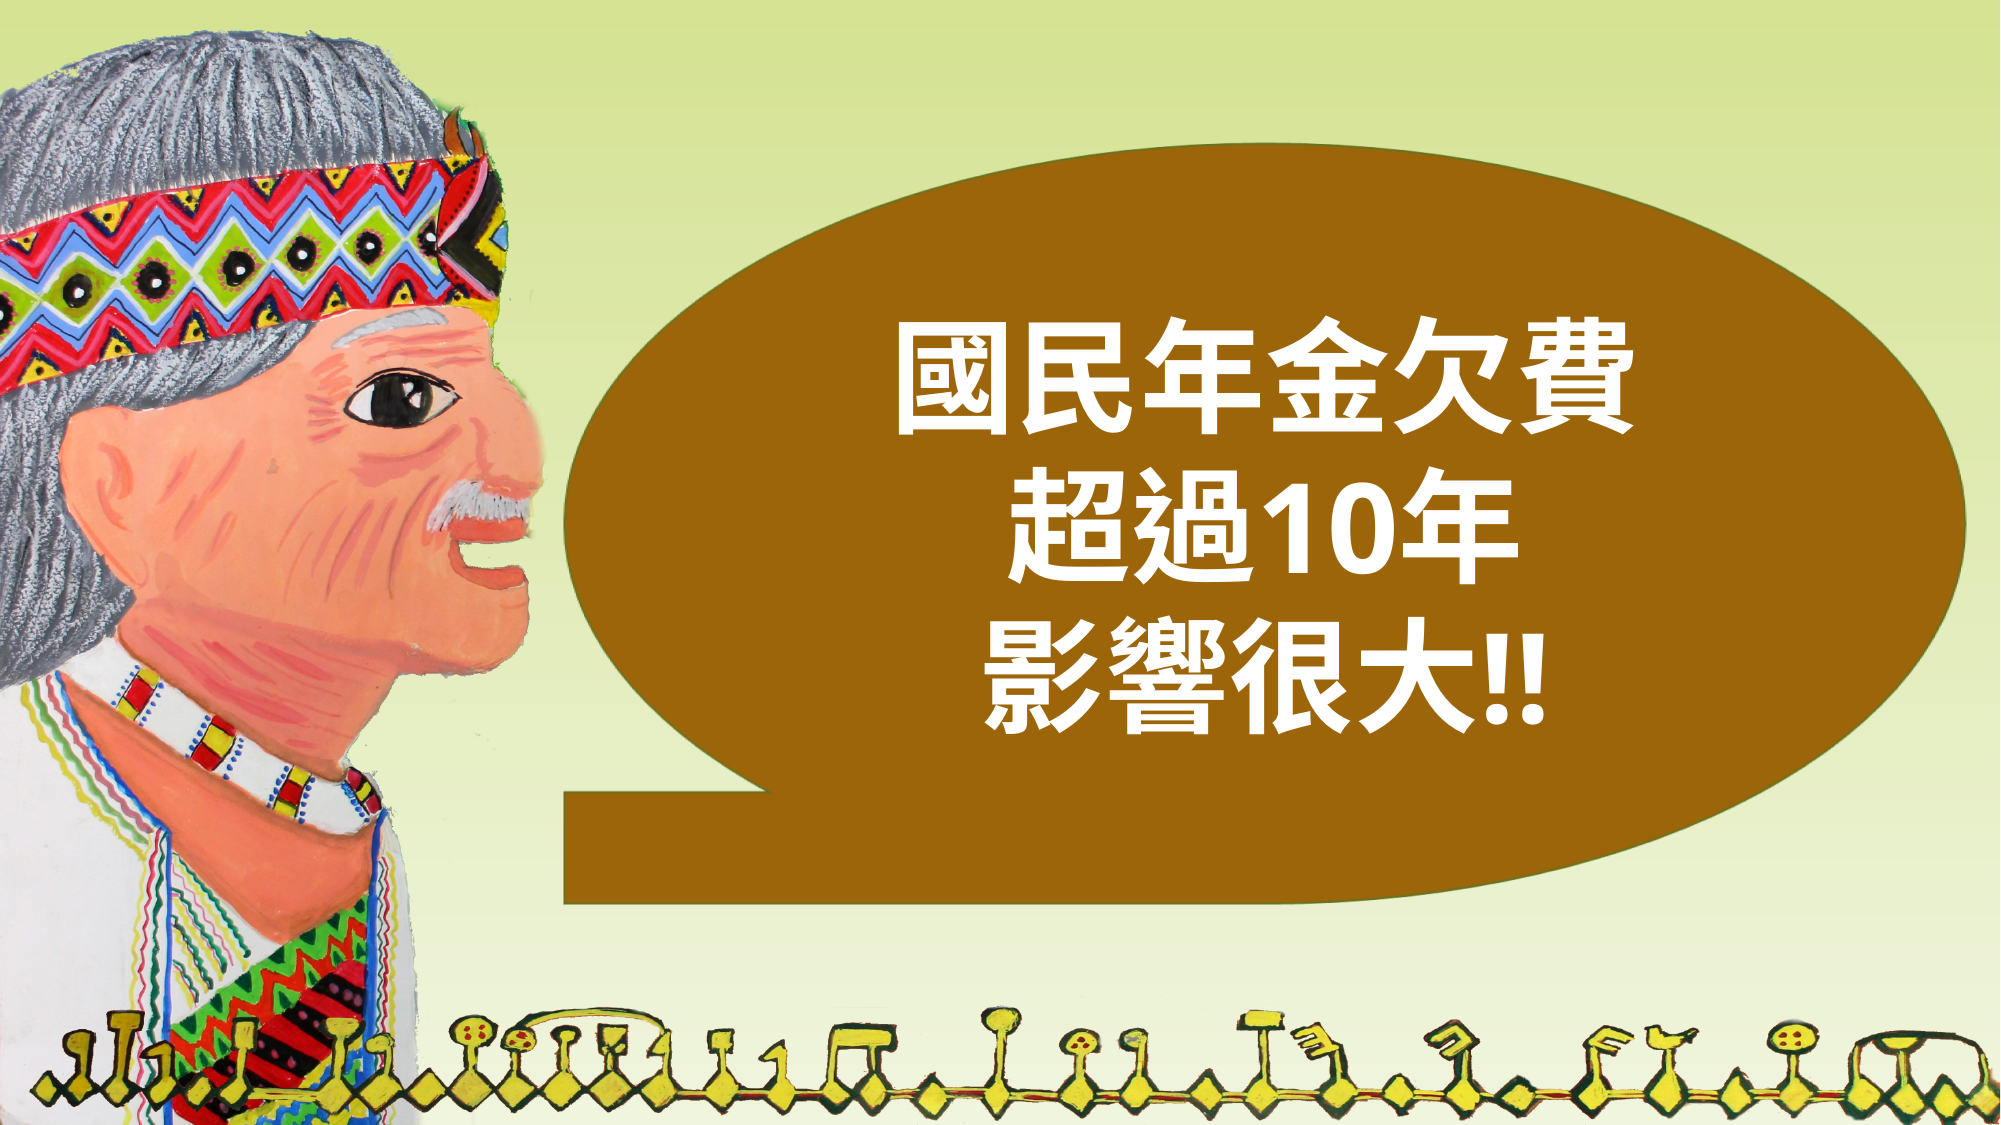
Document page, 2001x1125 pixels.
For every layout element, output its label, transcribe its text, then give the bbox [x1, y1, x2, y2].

text_box 國民年金欠費 超過10年 影響很大!! [770, 255, 1760, 792]
picture [0, 0, 2001, 1125]
